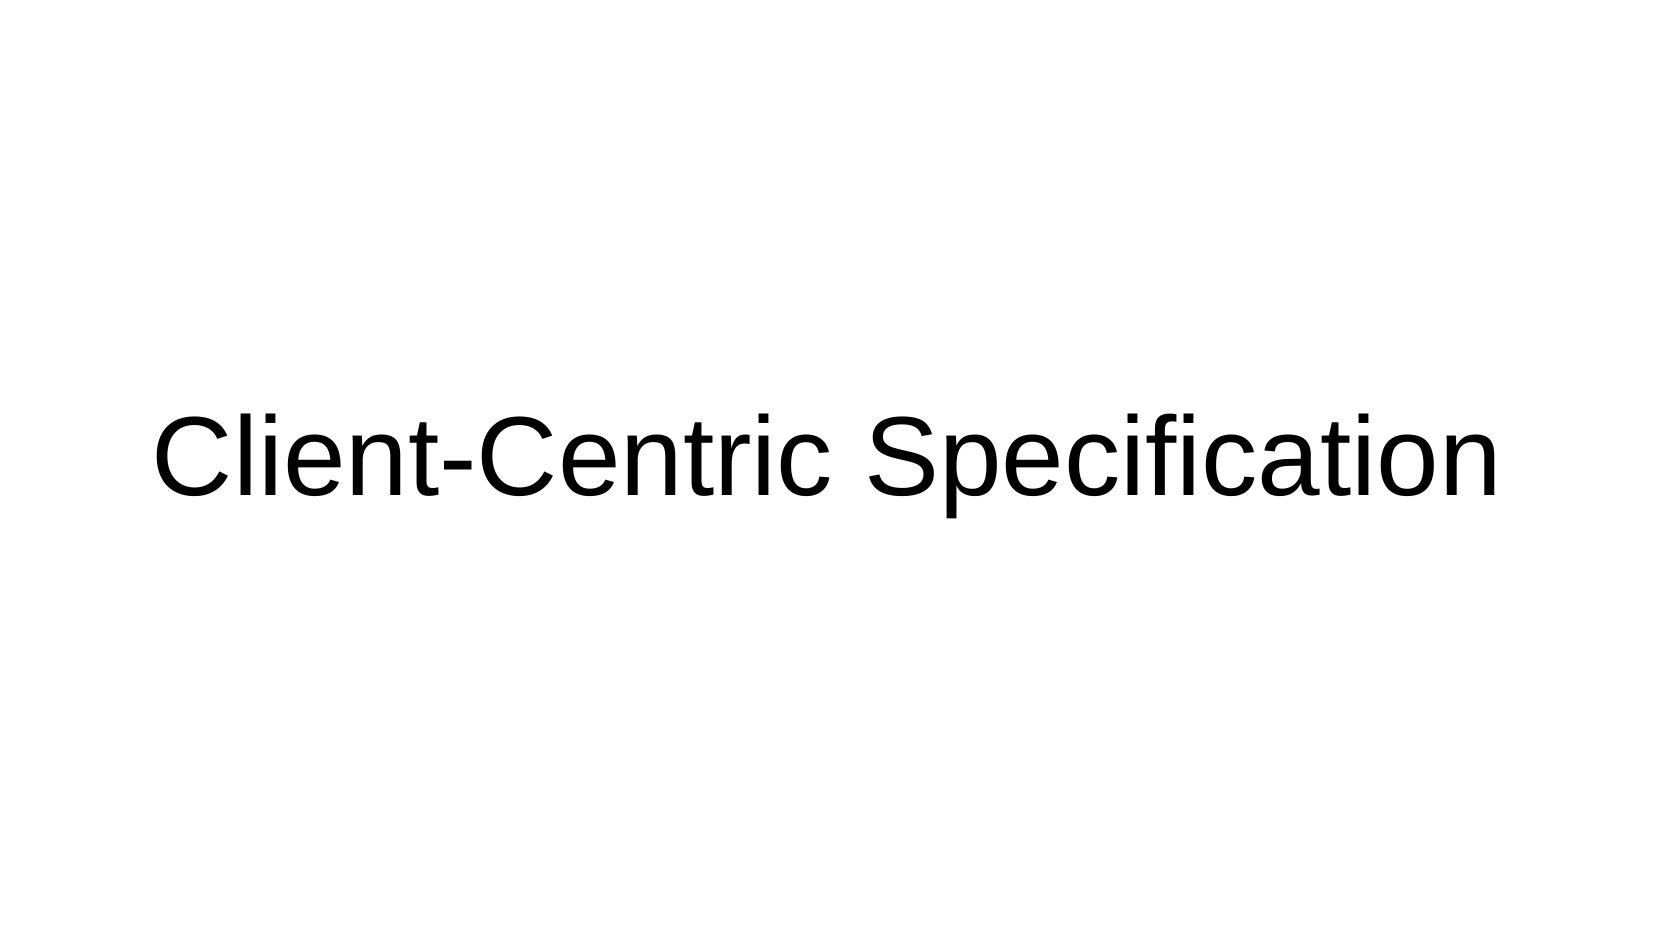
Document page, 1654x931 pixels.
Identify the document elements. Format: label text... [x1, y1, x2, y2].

title Client-Centric Specification [82, 378, 1571, 535]
